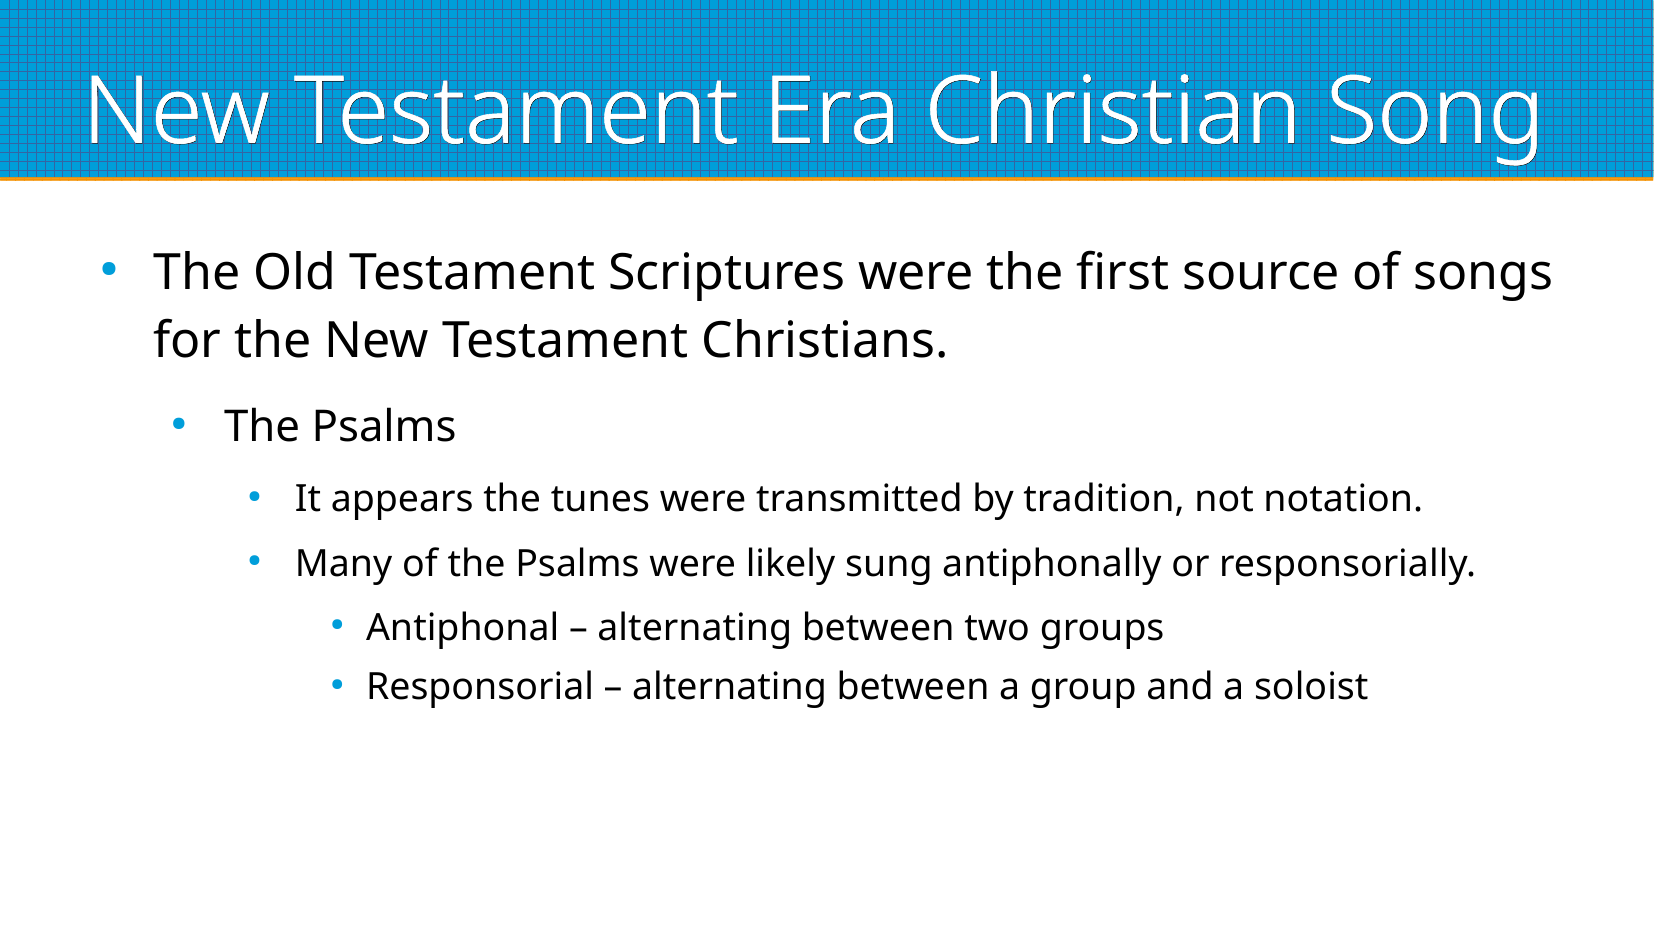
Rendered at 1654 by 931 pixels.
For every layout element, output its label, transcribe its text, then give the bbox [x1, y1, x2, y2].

list The Old Testament Scriptures were the first source of songs for the New Testament Christians. The Psalms It appears the tunes were transmitted by tradition, not notation. Many of the Psalms were likely sung antiphonally or responsorially. Antiphonal – alternating between two groups Responsorial – alternating between a group and a soloist [82, 236, 1563, 863]
title New Testament Era Christian Song [82, 14, 1571, 171]
